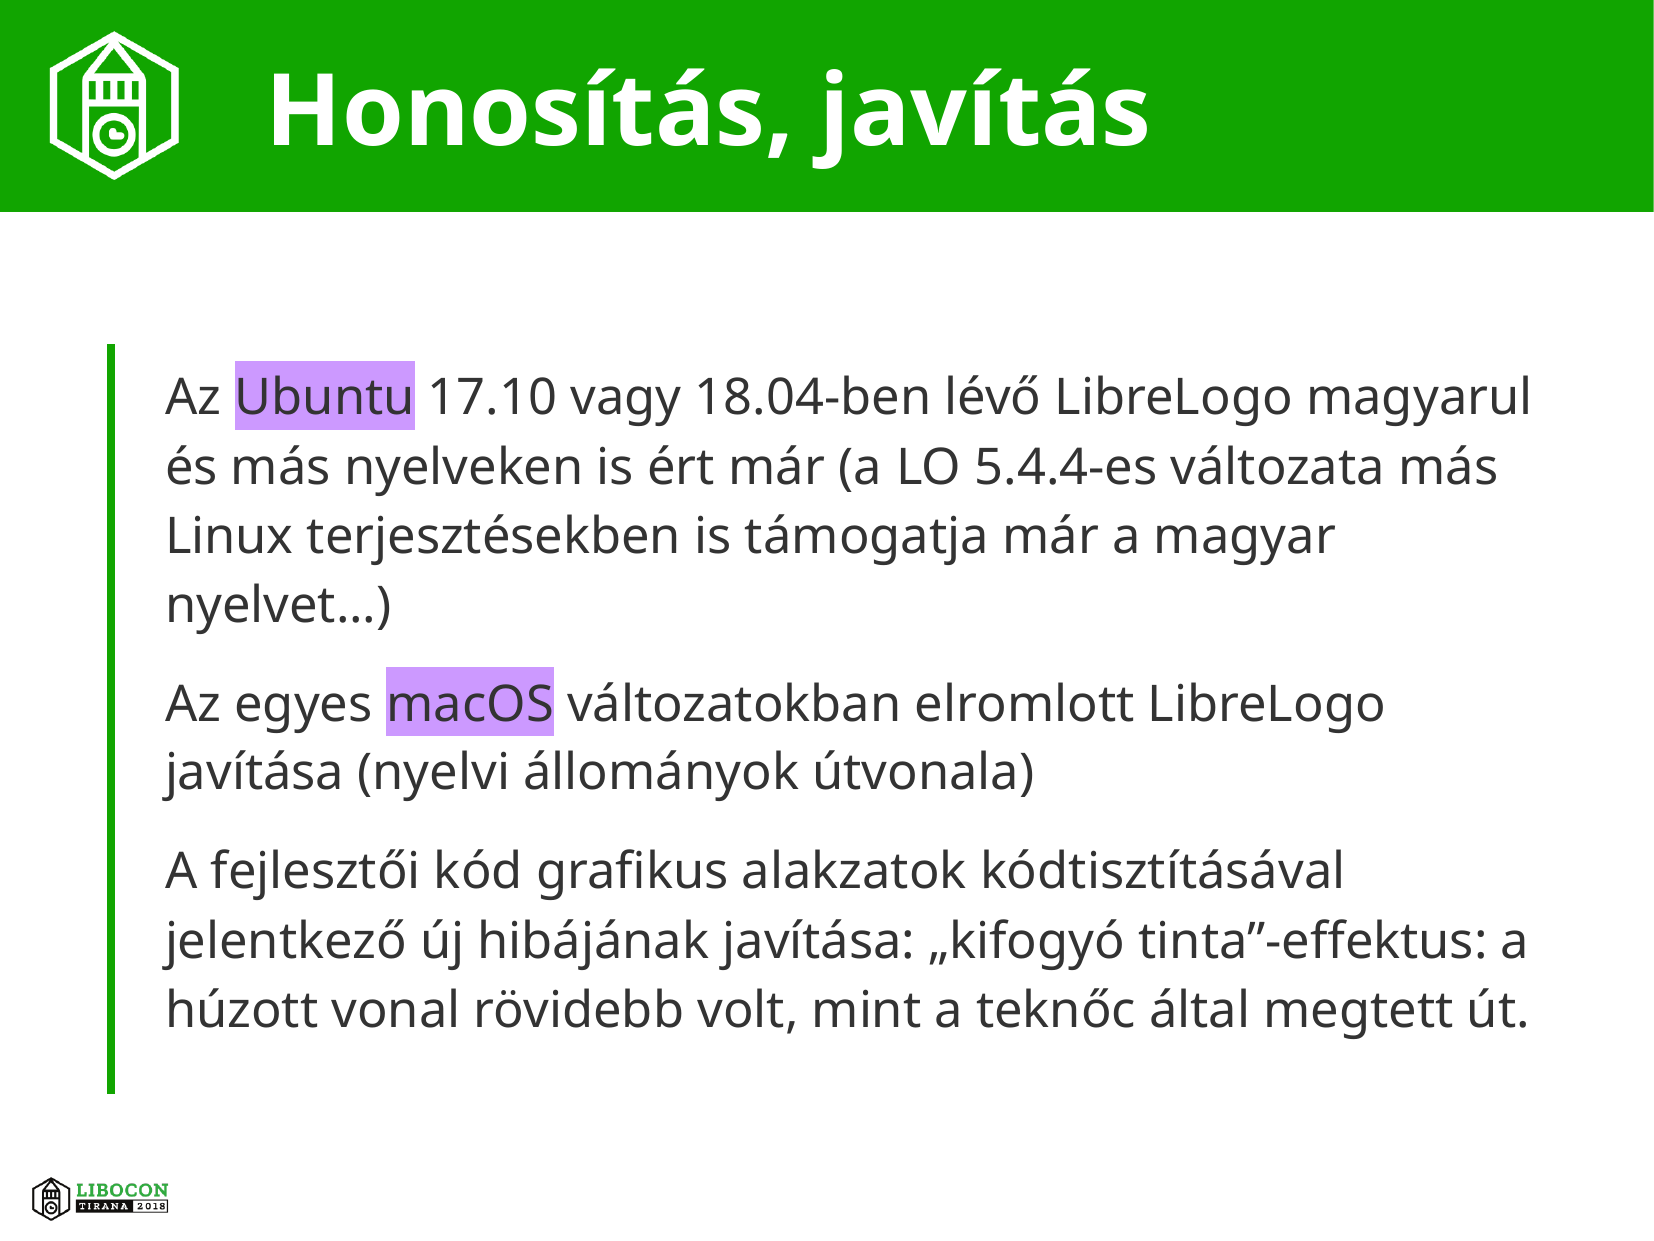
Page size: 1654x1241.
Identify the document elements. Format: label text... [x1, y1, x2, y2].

list Az Ubuntu 17.10 vagy 18.04-ben lévő LibreLogo magyarul és más nyelveken is ért már (a LO 5.4.4-es változata más Linux terjesztésekben is támogatja már a magyar nyelvet...) Az egyes macOS változatokban elromlott LibreLogo javítása (nyelvi állományok útvonala) A fejlesztői kód grafikus alakzatok kódtisztításával jelentkező új hibájának javítása: „kifogyó tinta”-effektus: a húzott vonal rövidebb volt, mint a teknőc által megtett út. [165, 360, 1546, 1081]
picture [0, 0, 1654, 1241]
title Honosítás, javítás [265, 3, 1636, 211]
